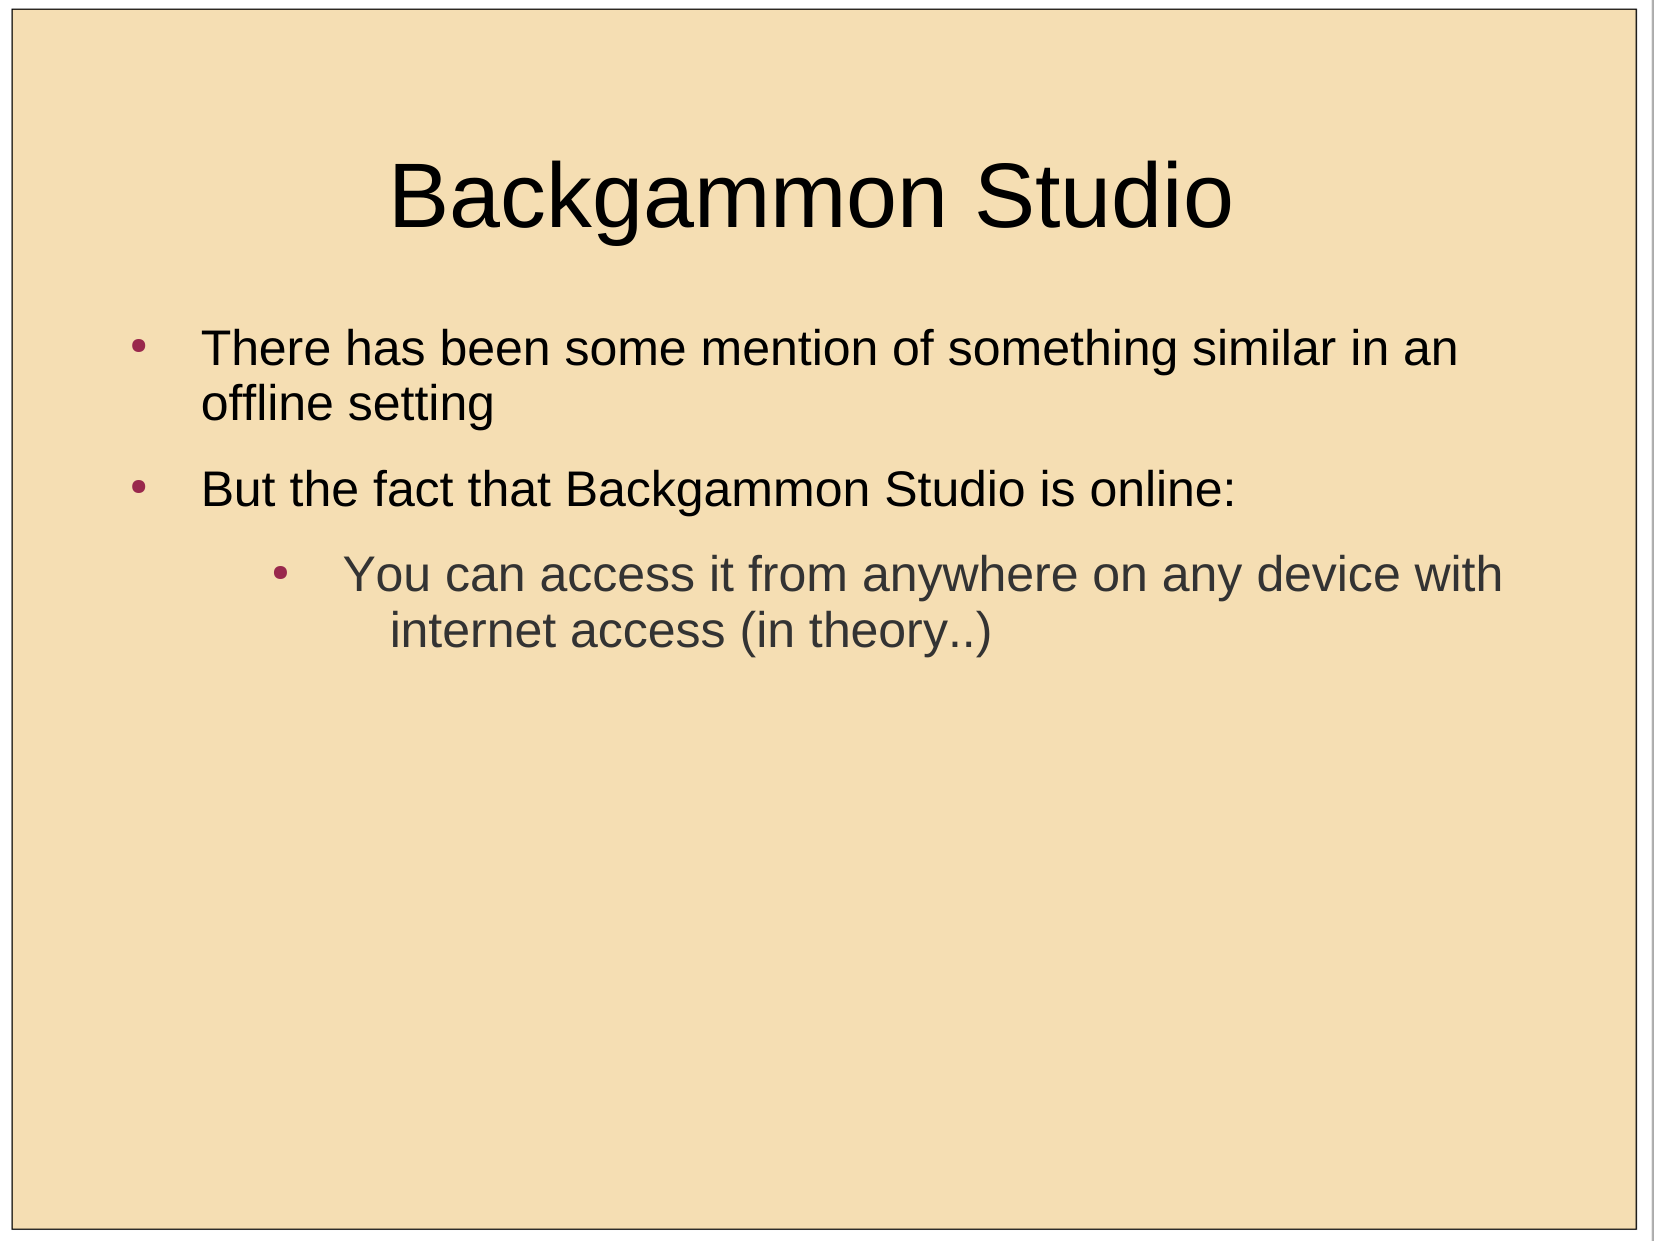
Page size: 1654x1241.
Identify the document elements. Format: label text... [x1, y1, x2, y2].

list There has been some mention of something similar in an offline setting But the fact that Backgammon Studio is online: You can access it from anywhere on any device with internet access (in theory..) [118, 319, 1571, 945]
picture [0, 0, 1654, 1241]
title Backgammon Studio [118, 112, 1506, 281]
